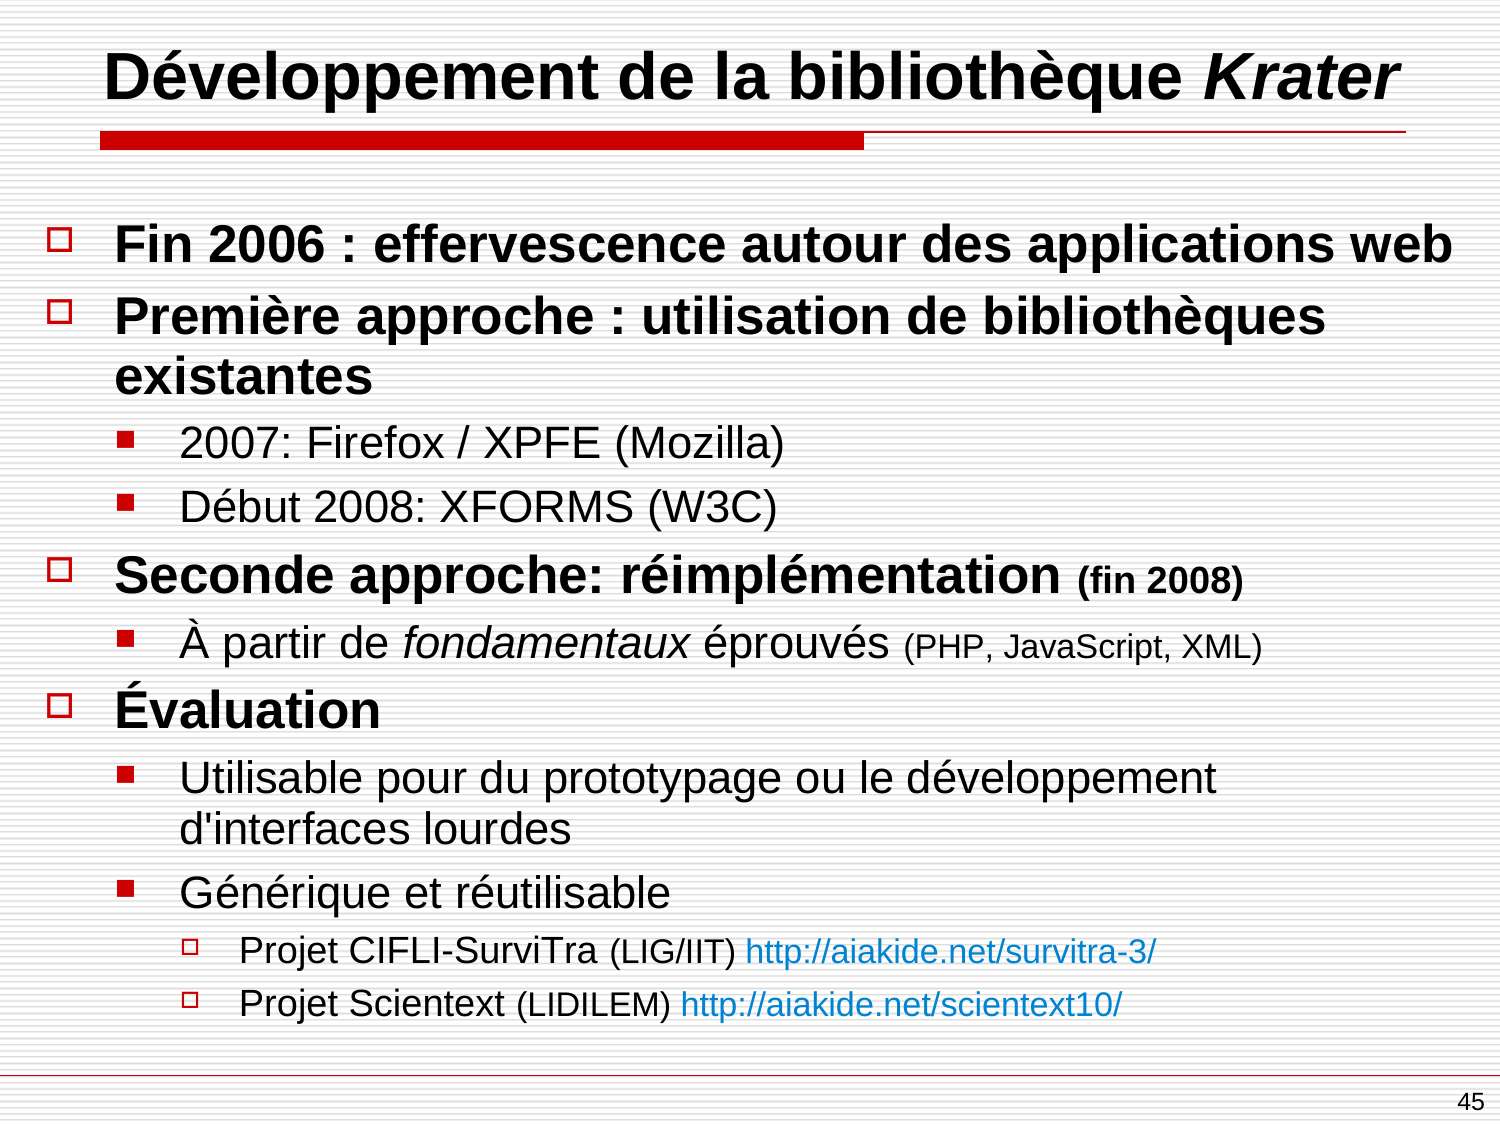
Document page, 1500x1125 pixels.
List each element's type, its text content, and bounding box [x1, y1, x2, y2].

picture [0, 1076, 1500, 1125]
title Développement de la bibliothèque Krater [88, 31, 1500, 122]
picture [0, 0, 1500, 1075]
list Fin 2006 : effervescence autour des applications web Première approche : utilisation de bibliothèques existantes 2007: Firefox / XPFE (Mozilla) Début 2008: XFORMS (W3C) Seconde approche: réimplémentation (fin 2008) À partir de fondamentaux éprouvés (PHP, JavaScript, XML) Évaluation Utilisable pour du prototypage ou le développement d'interfaces lourdes Générique et réutilisable Projet CIFLI-SurviTra (LIG/IIT) http://aiakide.net/survitra-3/ Projet Scientext (LIDILEM) http://aiakide.net/scientext10/ [29, 206, 1477, 1045]
